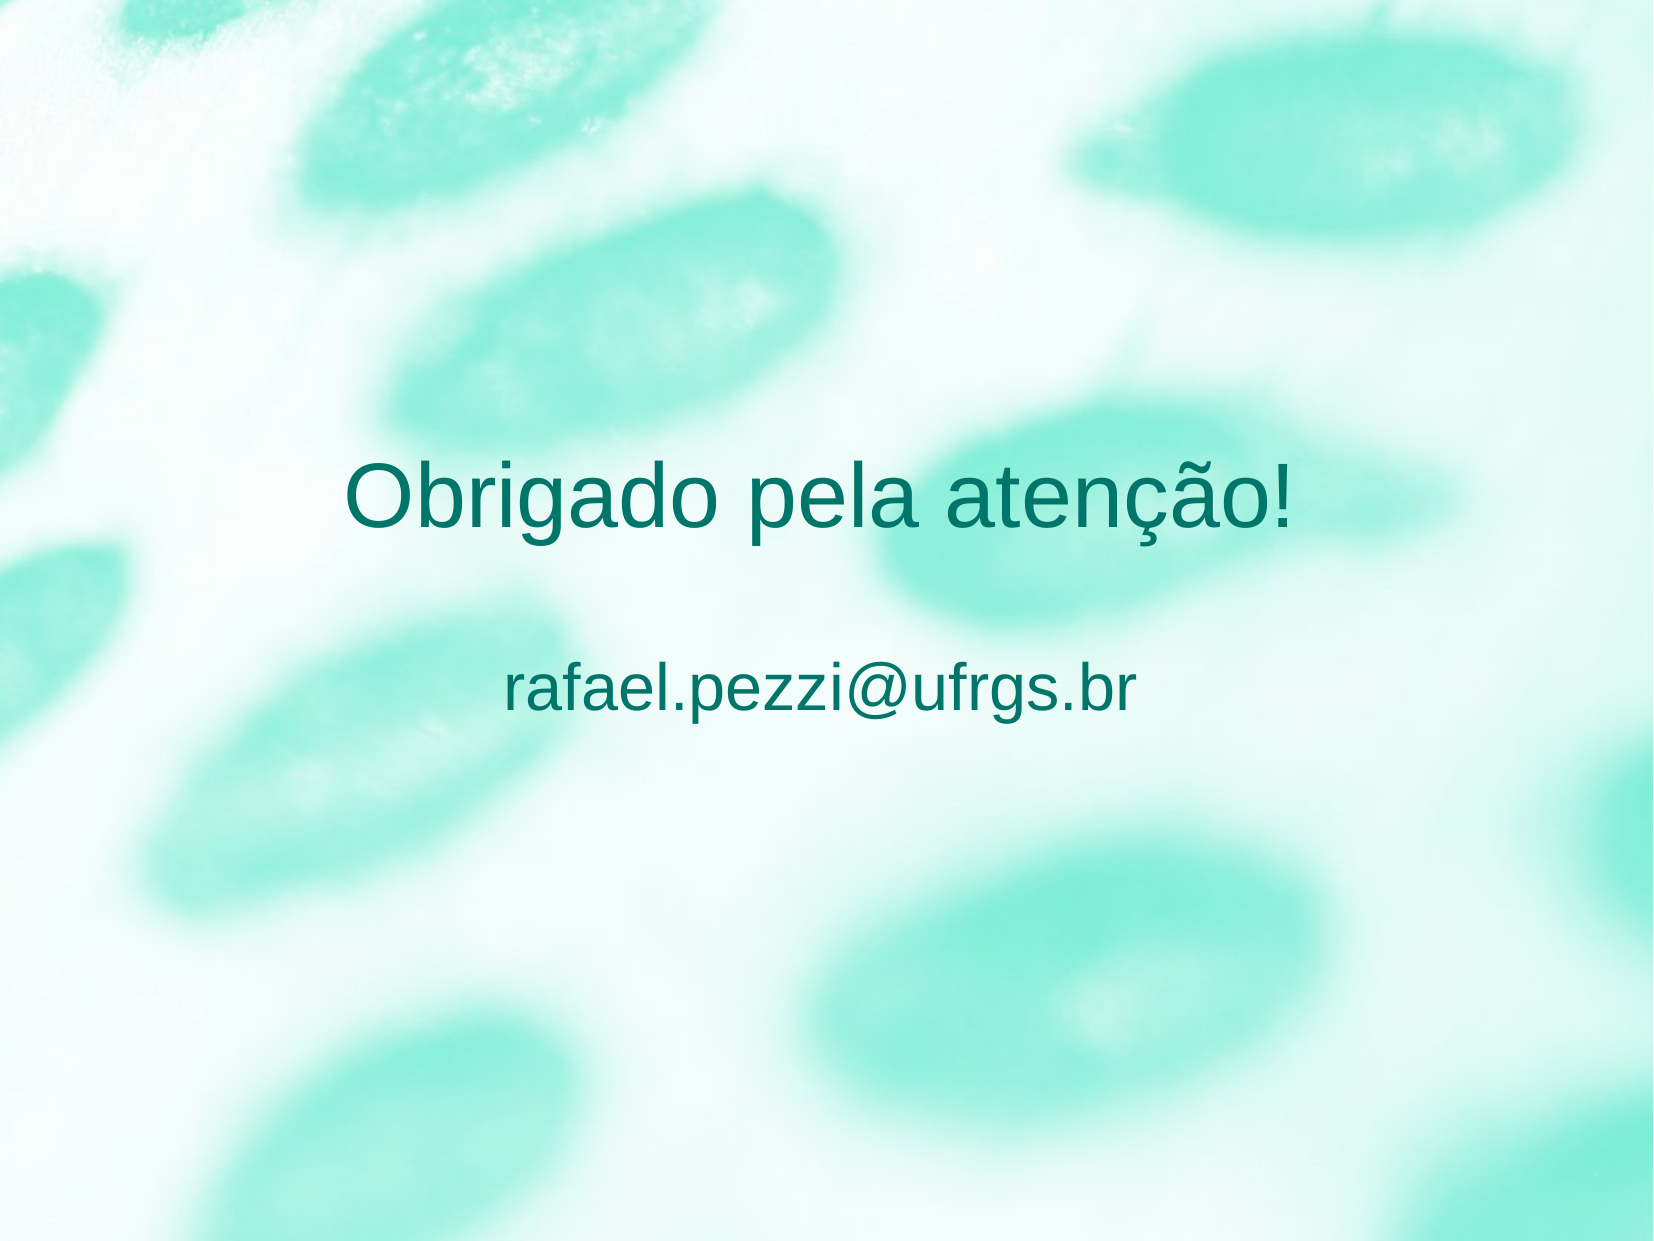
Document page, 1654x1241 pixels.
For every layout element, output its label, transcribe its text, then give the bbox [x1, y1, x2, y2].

picture [0, 0, 1654, 1241]
title Obrigado pela atenção! rafael.pezzi@ufrgs.br [76, 444, 1565, 725]
